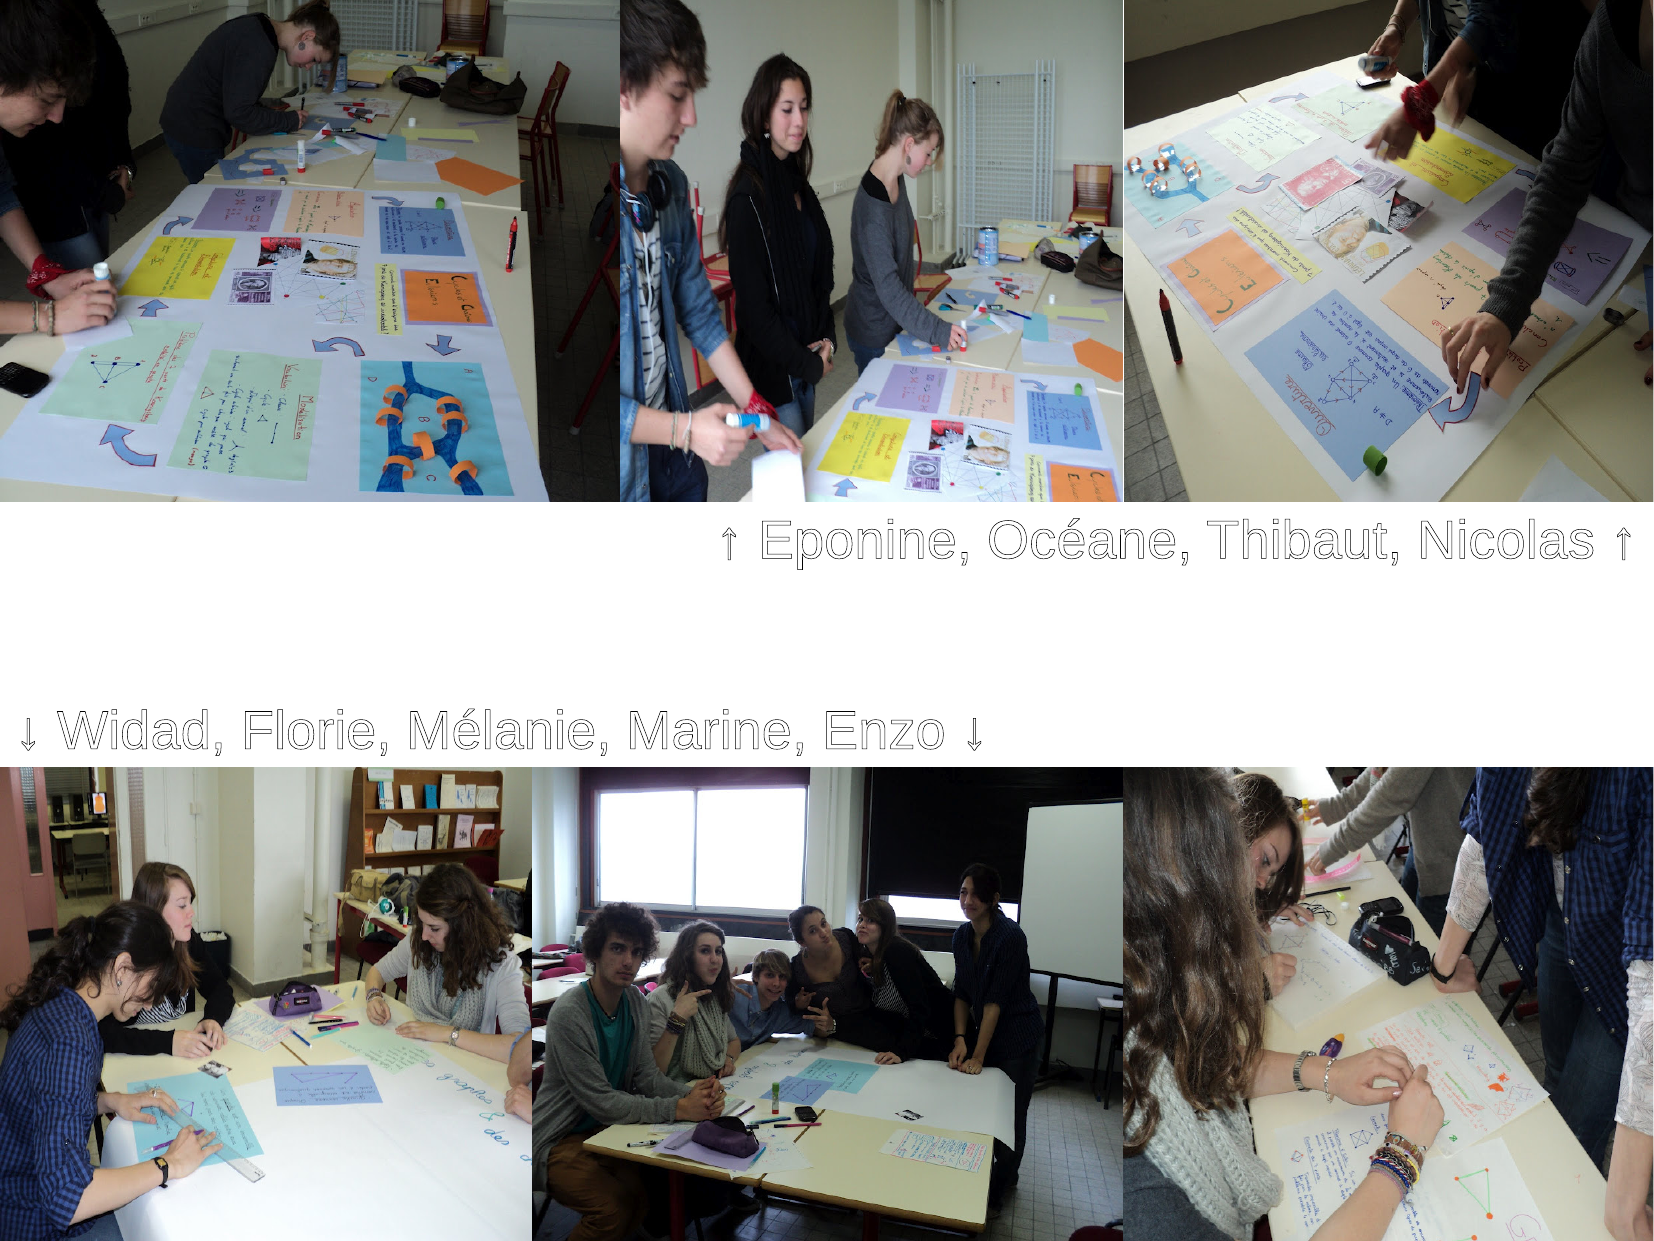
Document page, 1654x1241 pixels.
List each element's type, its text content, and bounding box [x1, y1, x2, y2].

text_box ↑ Eponine, Océane, Thibaut, Nicolas ↑ [700, 501, 1654, 578]
picture [0, 0, 1123, 502]
picture [1124, 0, 1654, 501]
picture [0, 767, 1654, 1241]
text_box ↓ Widad, Florie, Mélanie, Marine, Enzo ↓ [0, 692, 1005, 768]
